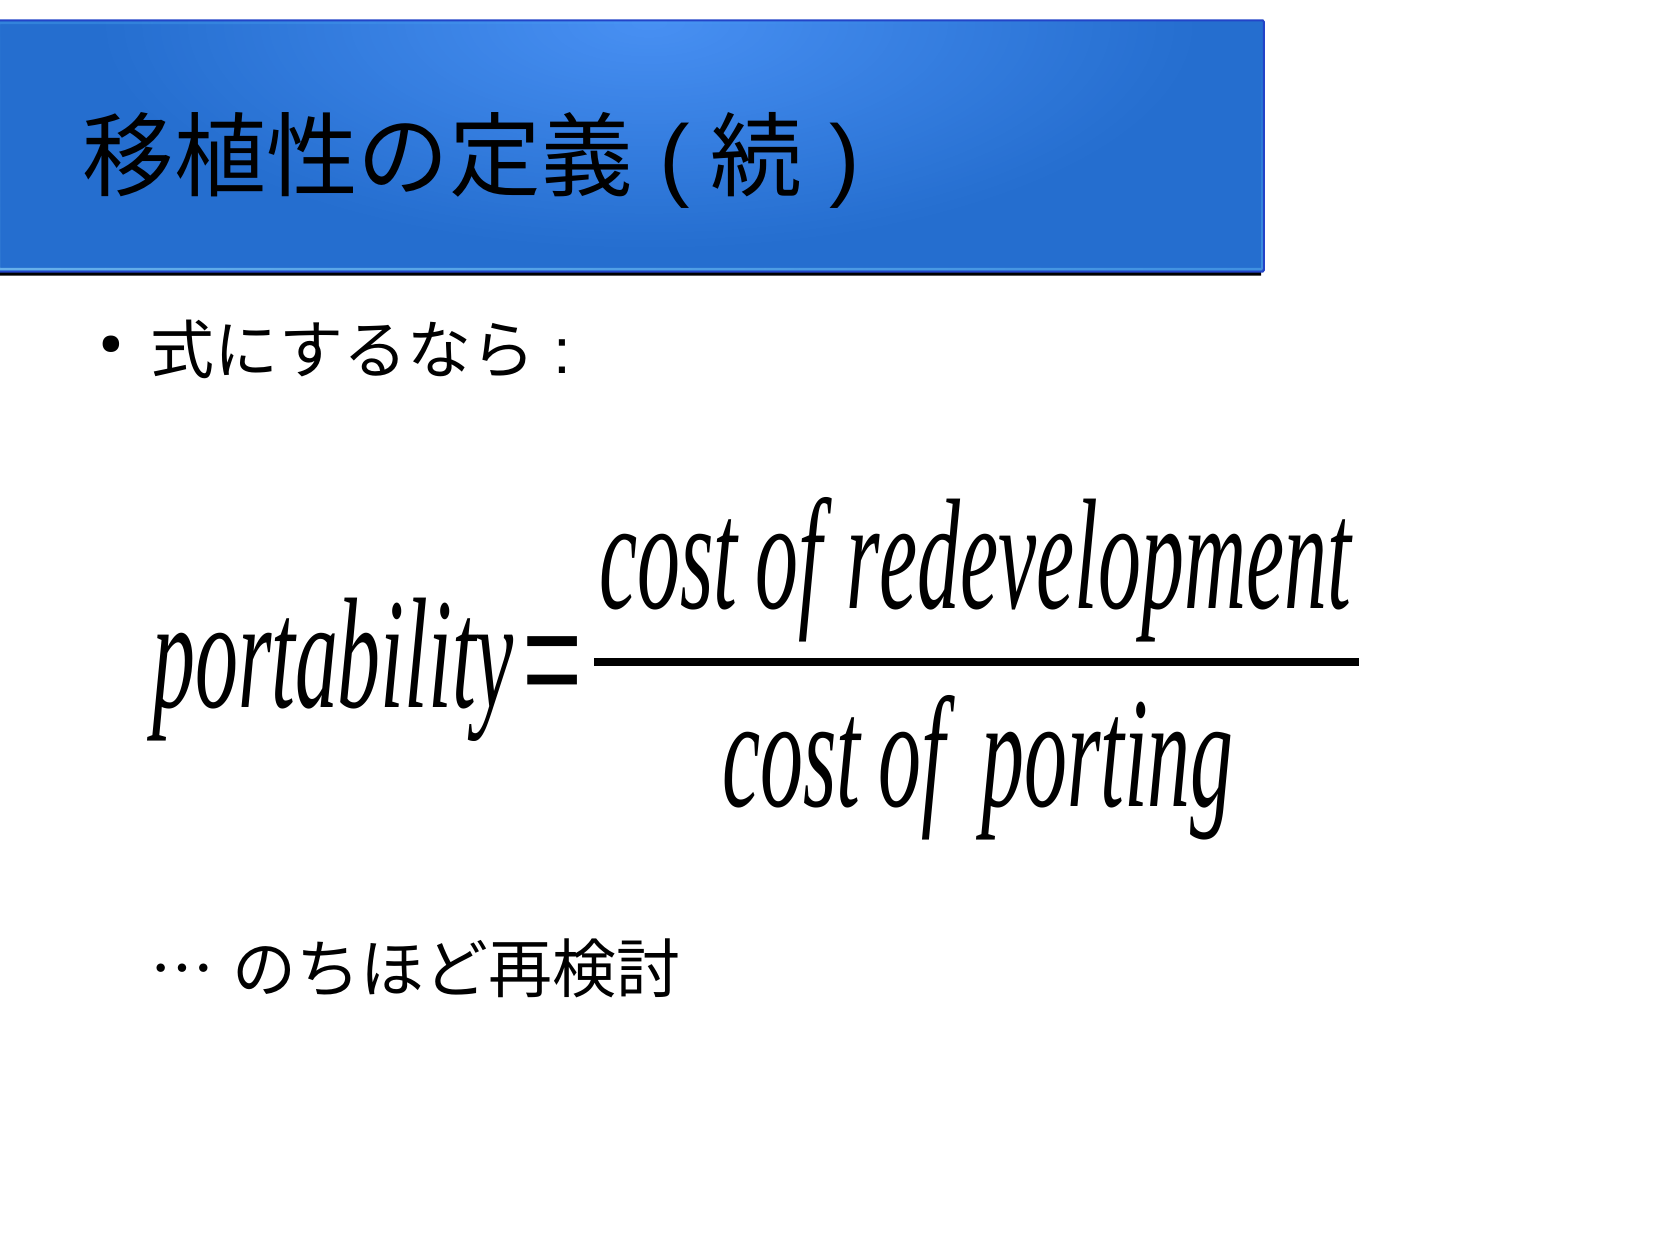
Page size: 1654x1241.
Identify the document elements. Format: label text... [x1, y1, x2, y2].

list 式にするなら: …のちほど再検討 [82, 299, 1571, 1019]
chart [120, 470, 1387, 846]
title 移植性の定義(続) [82, 47, 1235, 252]
